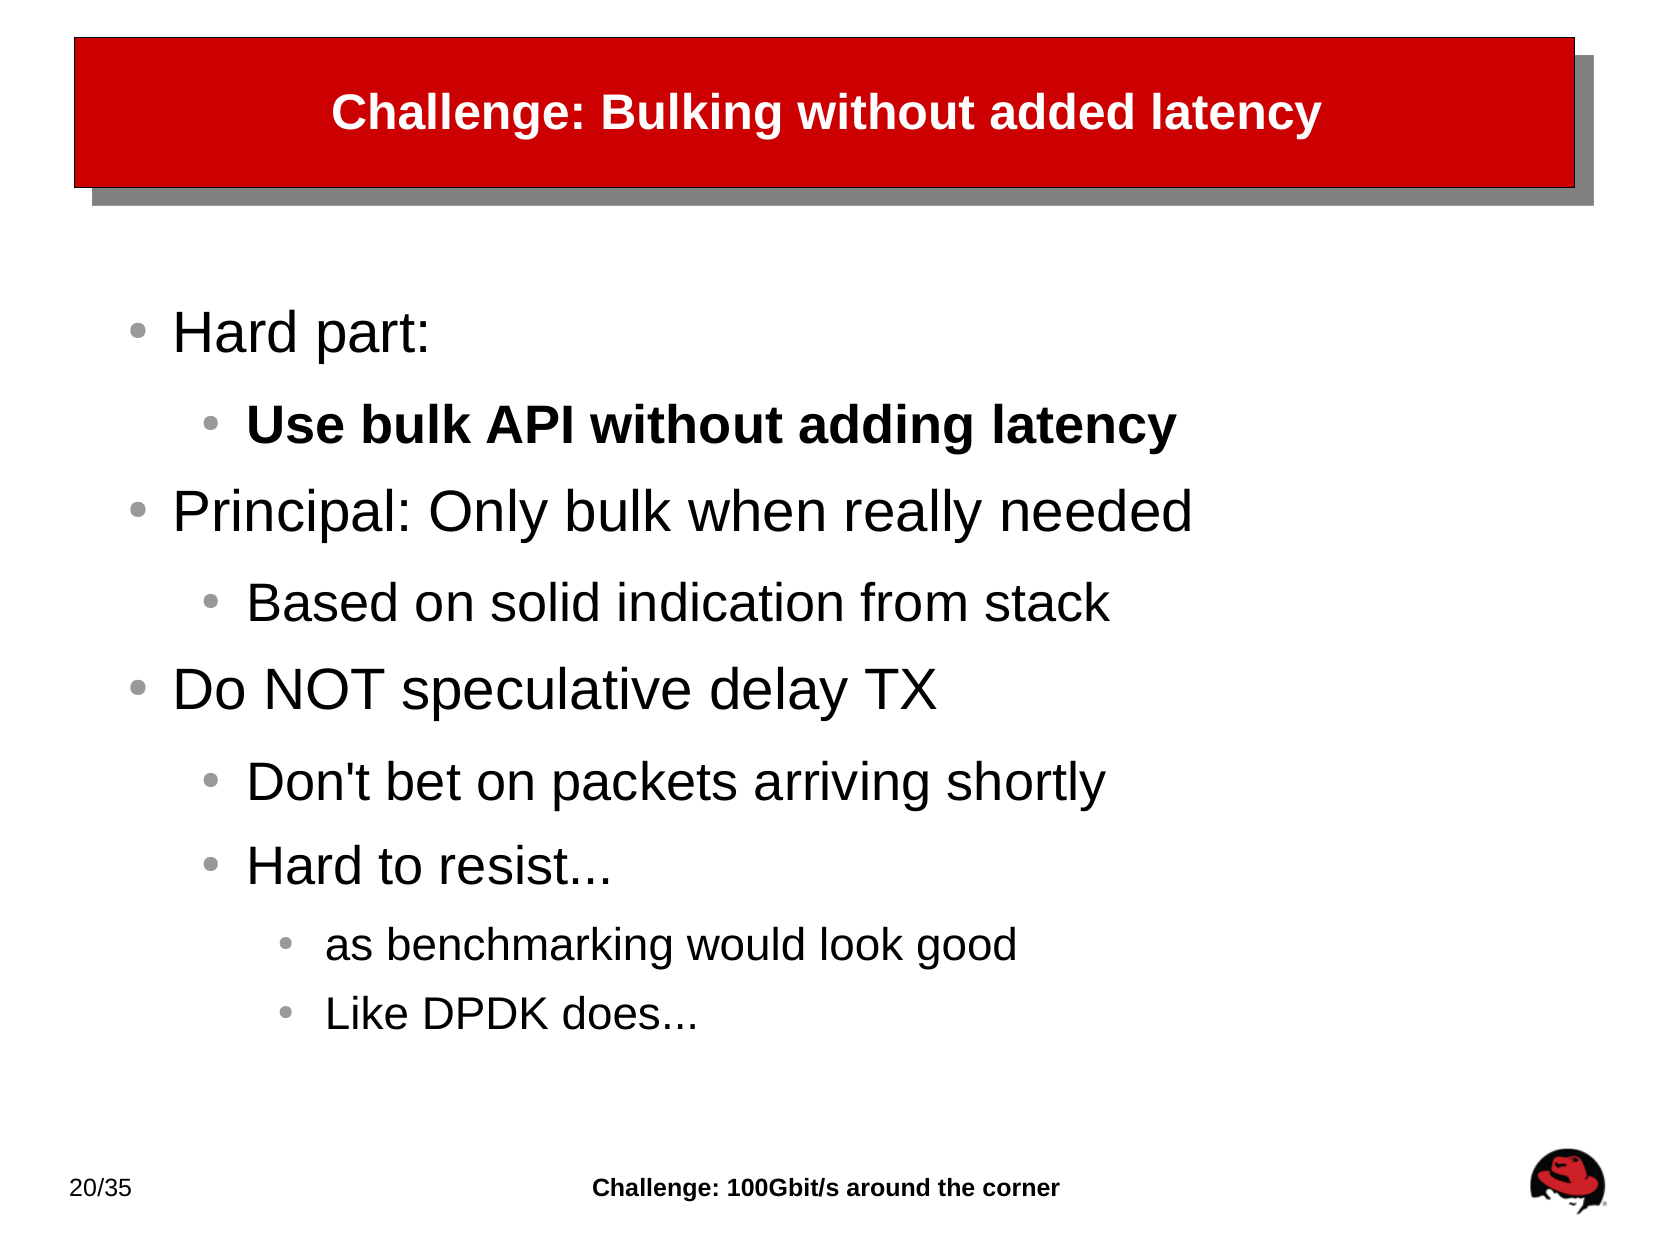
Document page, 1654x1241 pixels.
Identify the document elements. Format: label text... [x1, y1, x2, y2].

title Challenge: Bulking without added latency [116, 37, 1538, 188]
list Hard part: Use bulk API without adding latency Principal: Only bulk when really needed Based on solid indication from stack Do NOT speculative delay TX Don't bet on packets arriving shortly Hard to resist... as benchmarking would look good Like DPDK does... [112, 299, 1538, 1136]
picture [1529, 1146, 1613, 1224]
